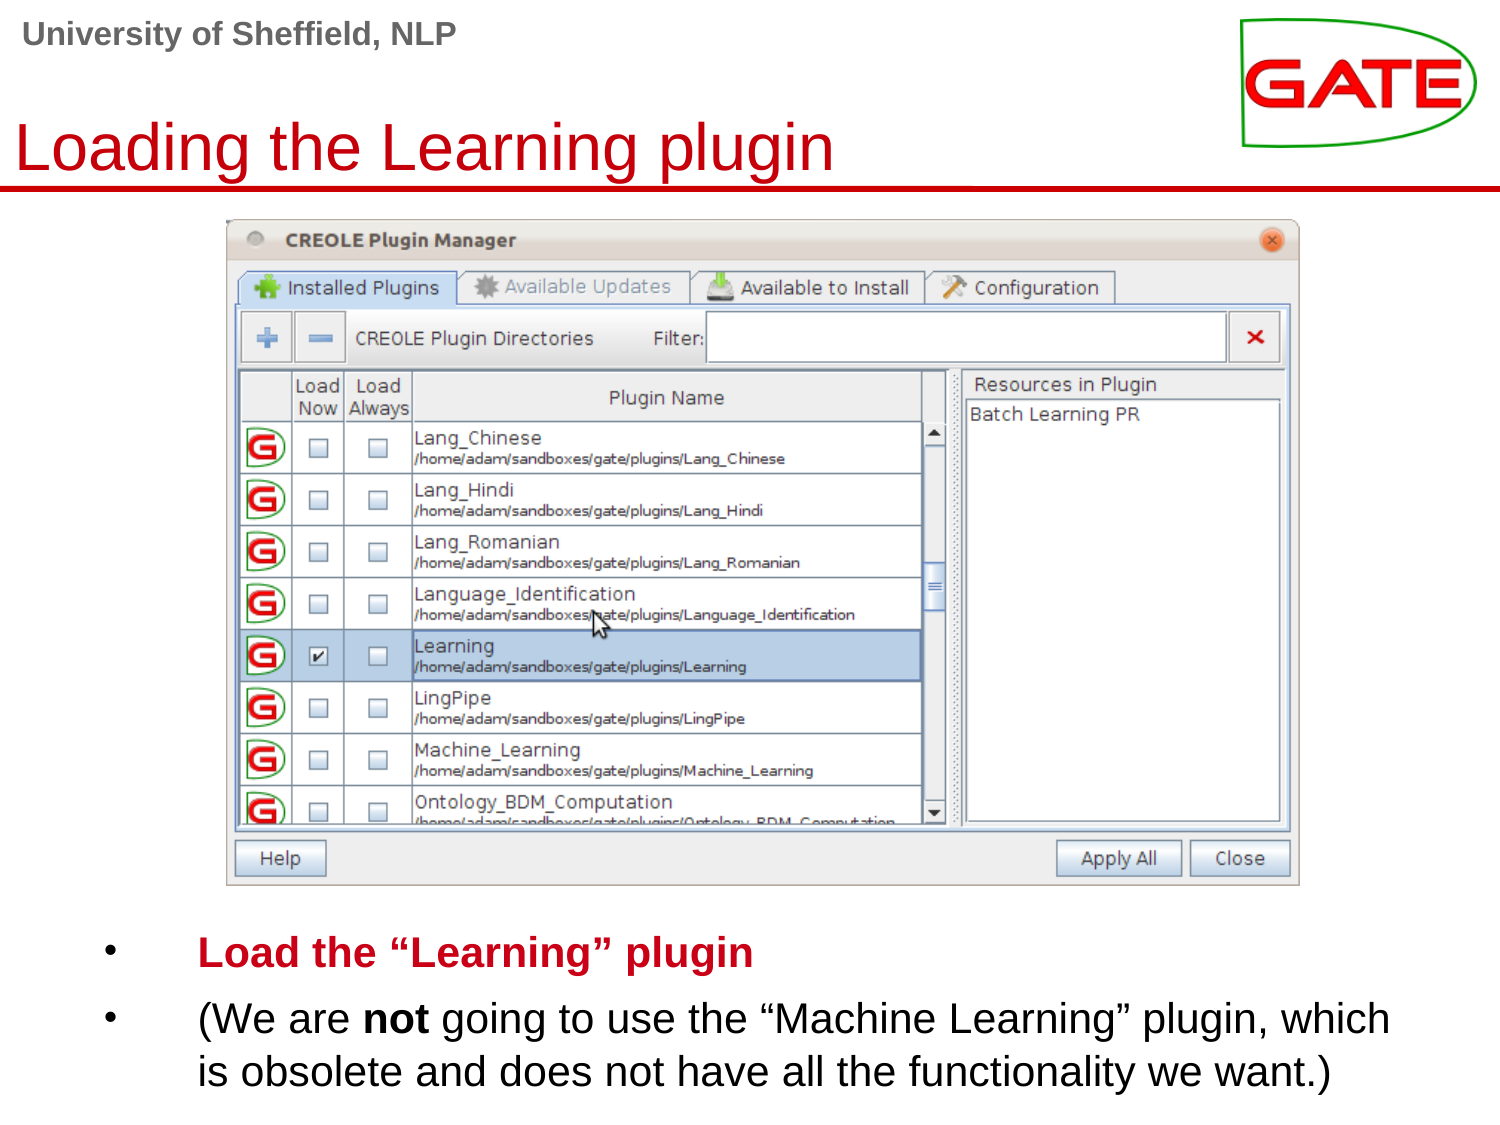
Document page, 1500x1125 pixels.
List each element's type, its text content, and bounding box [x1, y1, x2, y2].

title Loading the Learning plugin [0, 30, 1447, 262]
picture [226, 219, 1300, 886]
picture [1240, 18, 1477, 148]
list Load the “Learning” plugin (We are not going to use the “Machine Learning” plugin, which is obsolete and does not have all the functionality we want.) [88, 915, 1426, 1125]
